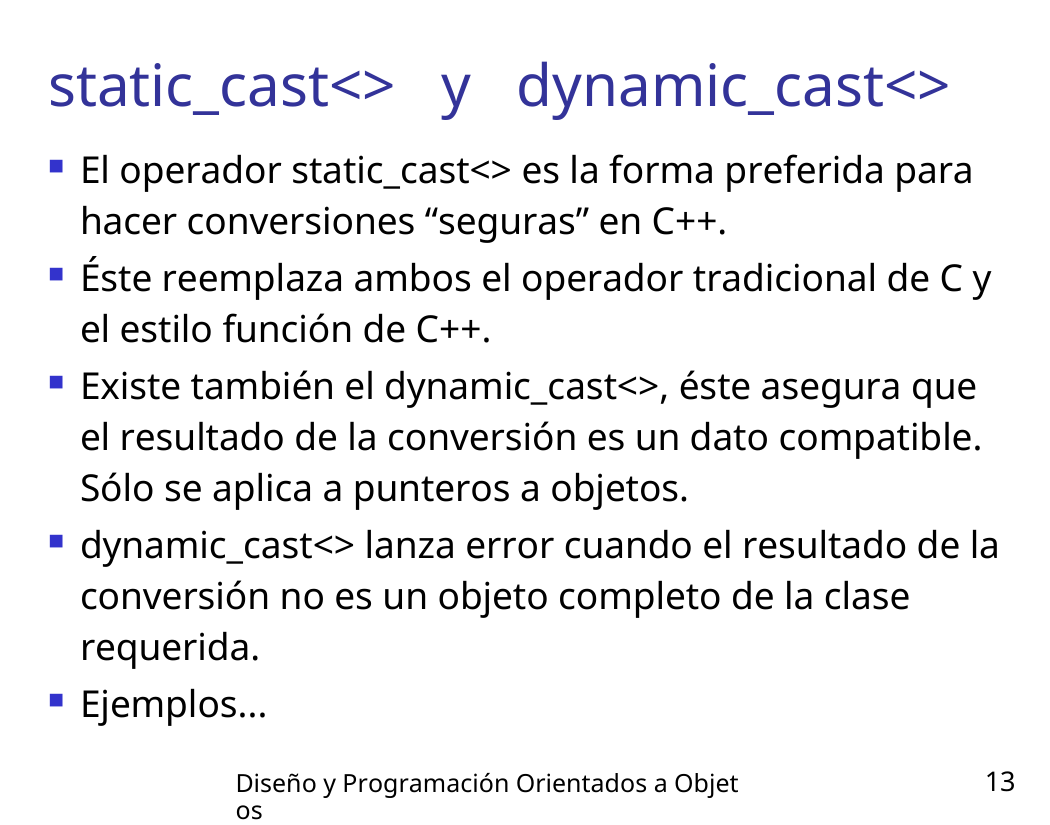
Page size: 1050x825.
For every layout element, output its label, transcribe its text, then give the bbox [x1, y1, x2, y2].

list El operador static_cast<> es la forma preferida para hacer conversiones “seguras” en C++. Éste reemplaza ambos el operador tradicional de C y el estilo función de C++. Existe también el dynamic_cast<>, éste asegura que el resultado de la conversión es un dato compatible. Sólo se aplica a punteros a objetos. dynamic_cast<> lanza error cuando el resultado de la conversión no es un objeto completo de la clase requerida. Ejemplos... [37, 138, 1023, 739]
title static_cast<> y dynamic_cast<> [37, 8, 1026, 129]
